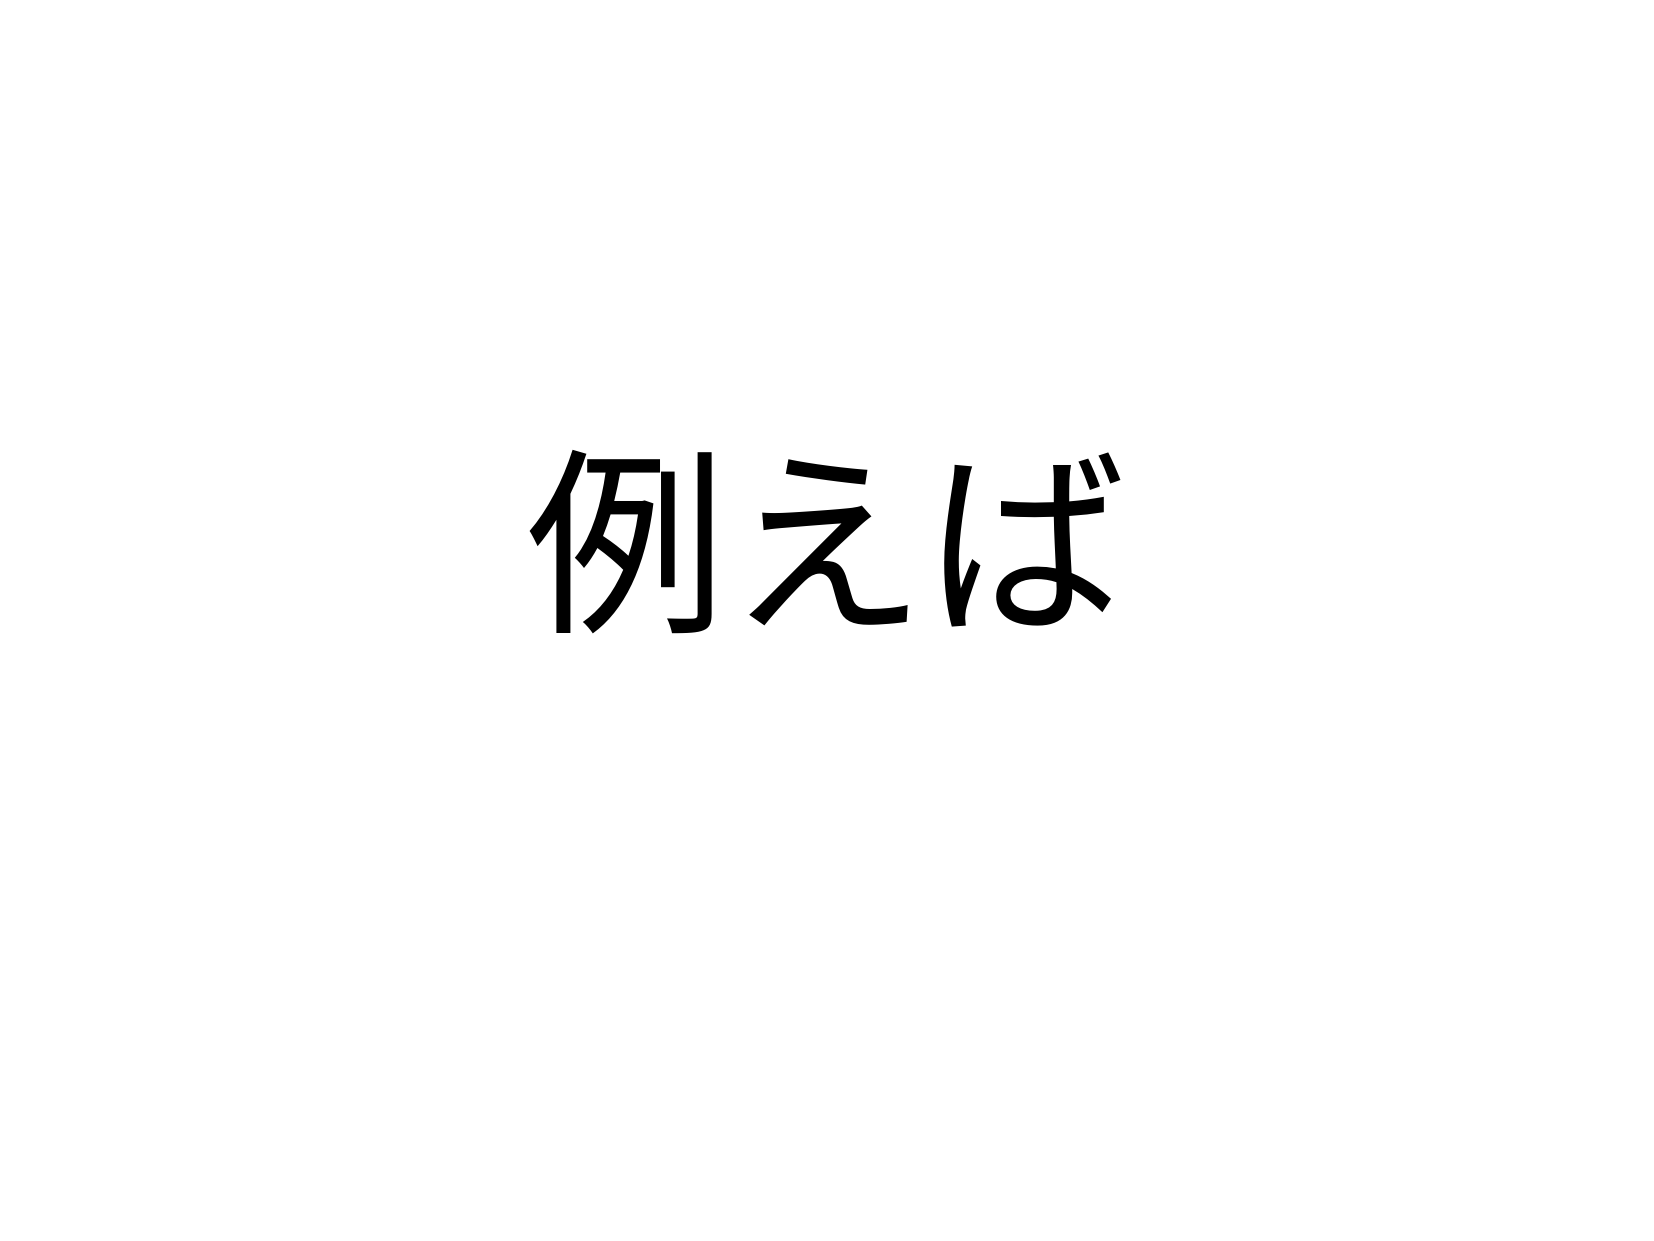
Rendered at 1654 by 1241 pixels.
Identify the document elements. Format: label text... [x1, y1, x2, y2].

title 例えば [82, 56, 1571, 1004]
